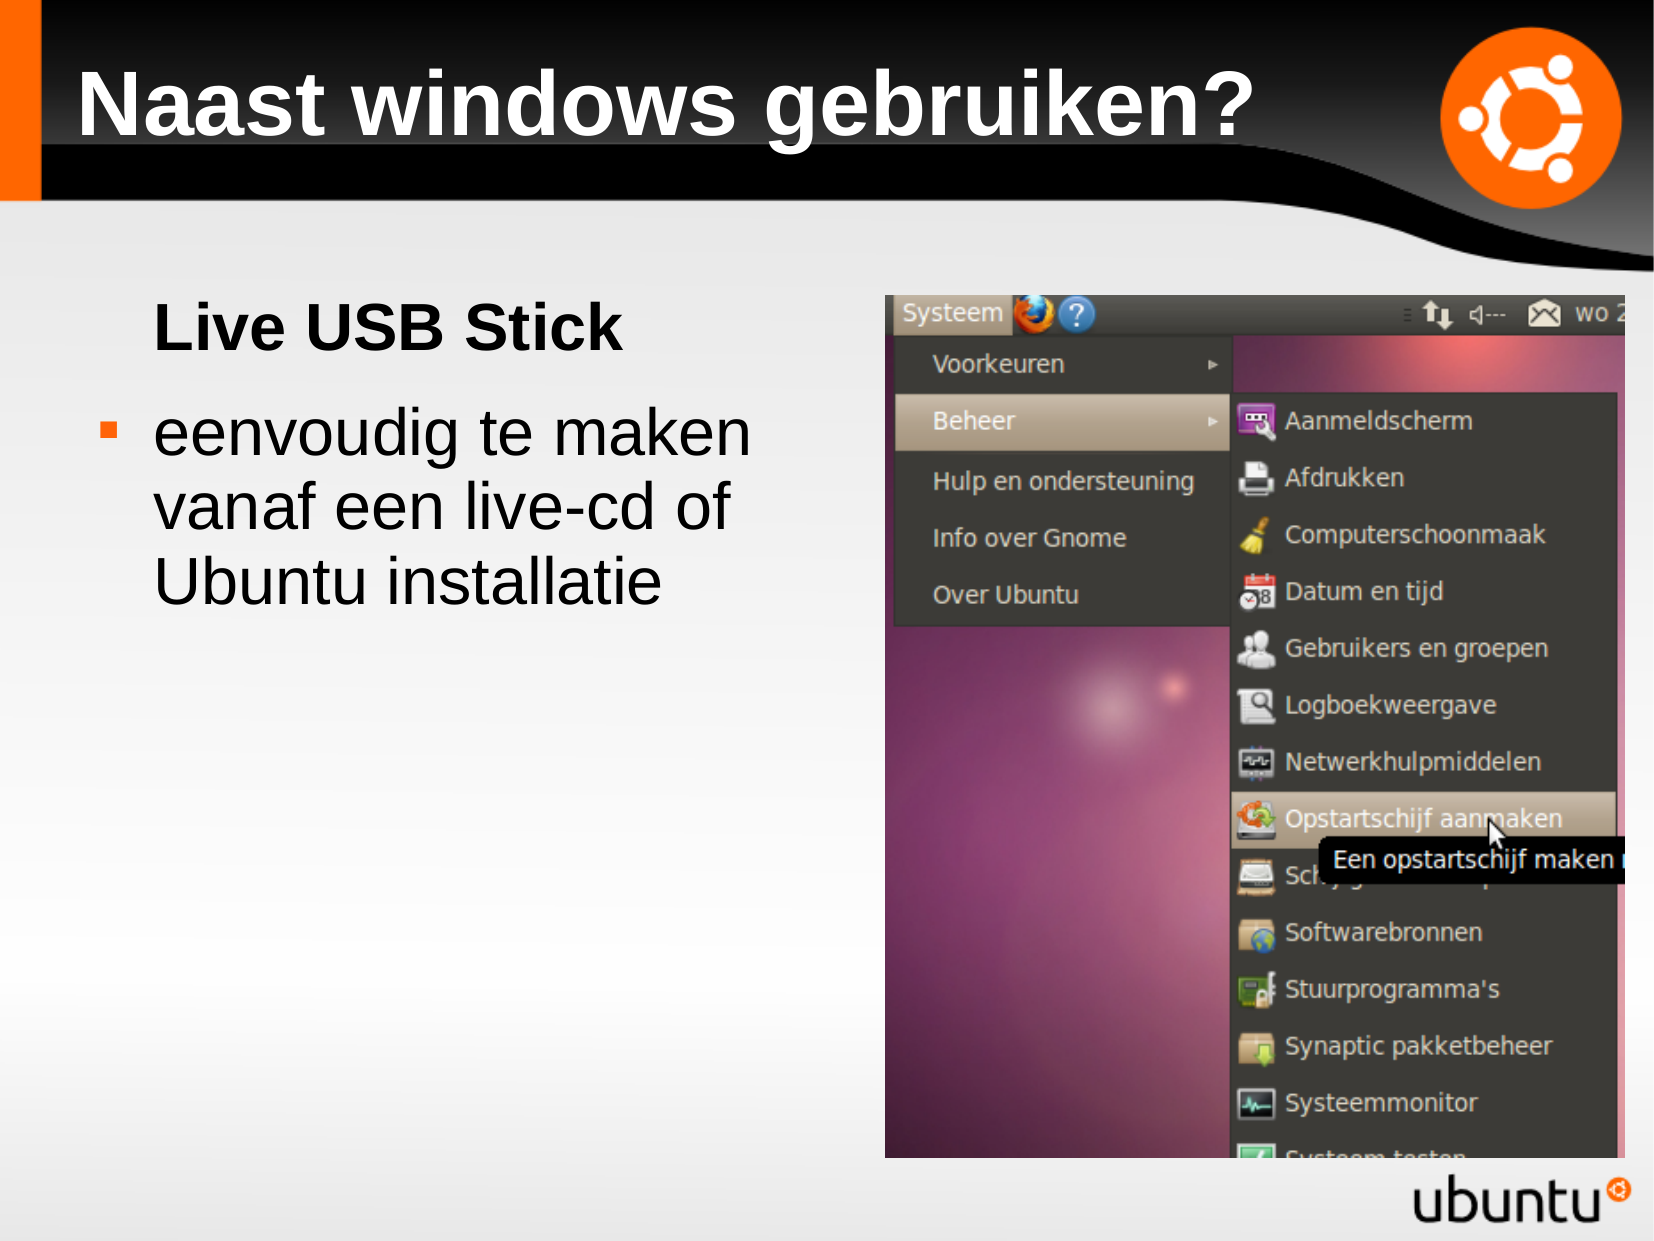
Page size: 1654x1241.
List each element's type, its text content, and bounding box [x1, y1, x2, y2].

title Naast windows gebruiken? [76, 7, 1565, 200]
picture [0, 0, 1654, 1241]
list Live USB Stick eenvoudig te maken vanaf een live-cd of Ubuntu installatie [82, 290, 798, 1094]
